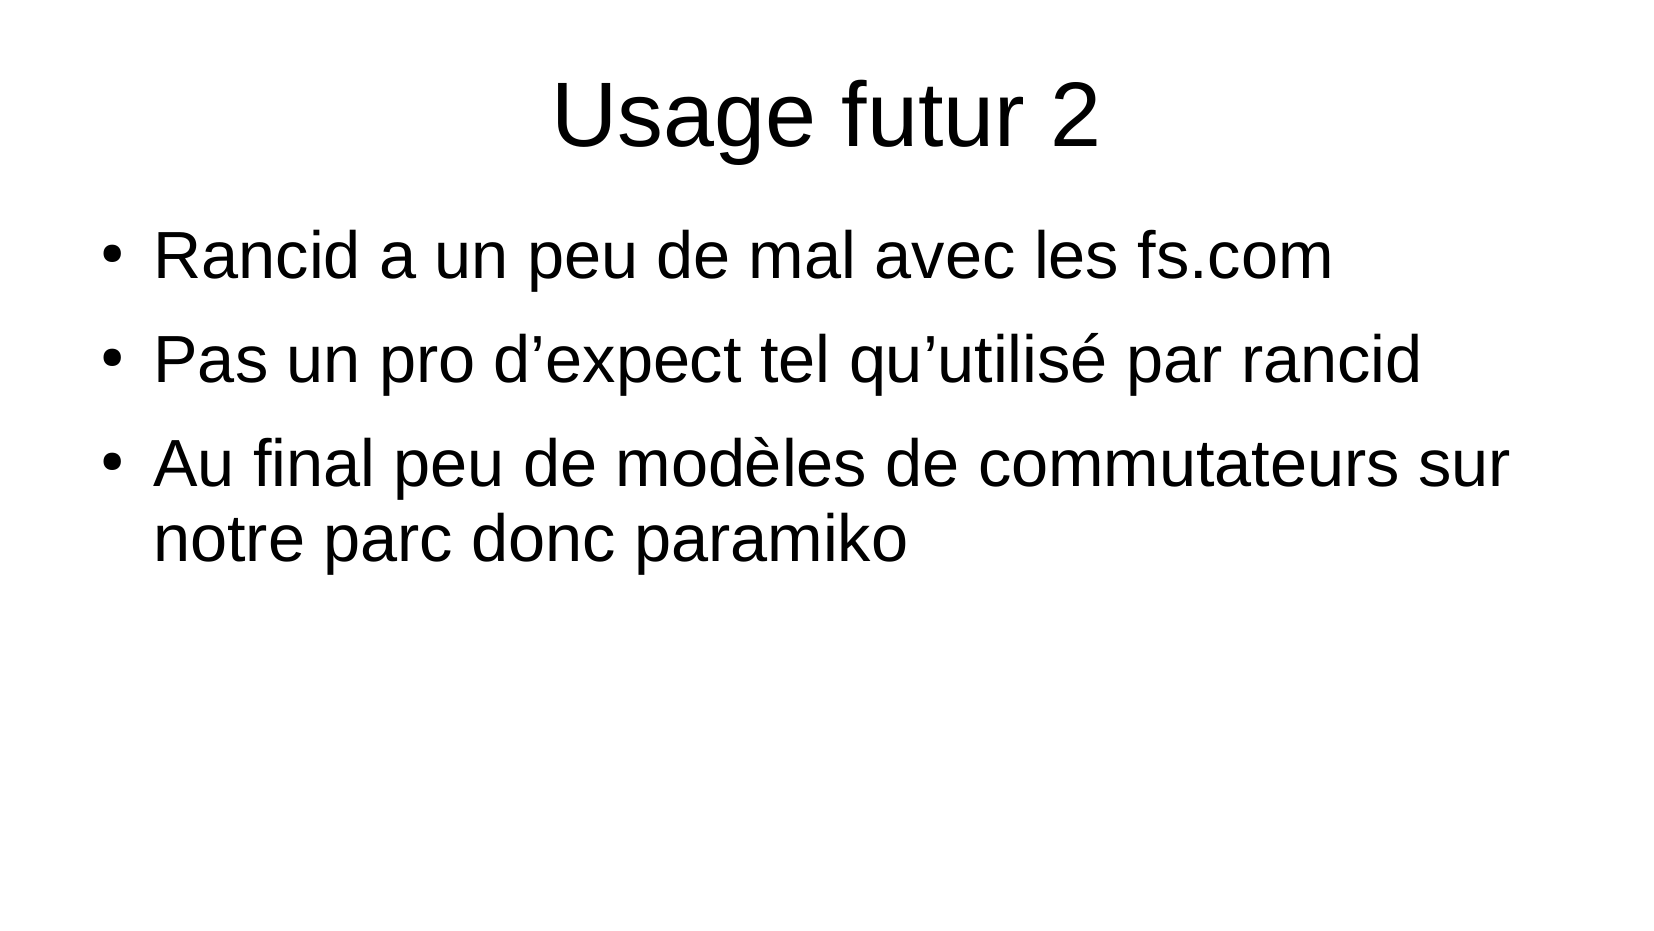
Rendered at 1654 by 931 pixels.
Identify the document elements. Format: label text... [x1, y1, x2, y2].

title Usage futur 2 [82, 37, 1571, 193]
list Rancid a un peu de mal avec les fs.com Pas un pro d’expect tel qu’utilisé par rancid Au final peu de modèles de commutateurs sur notre parc donc paramiko [82, 217, 1571, 758]
